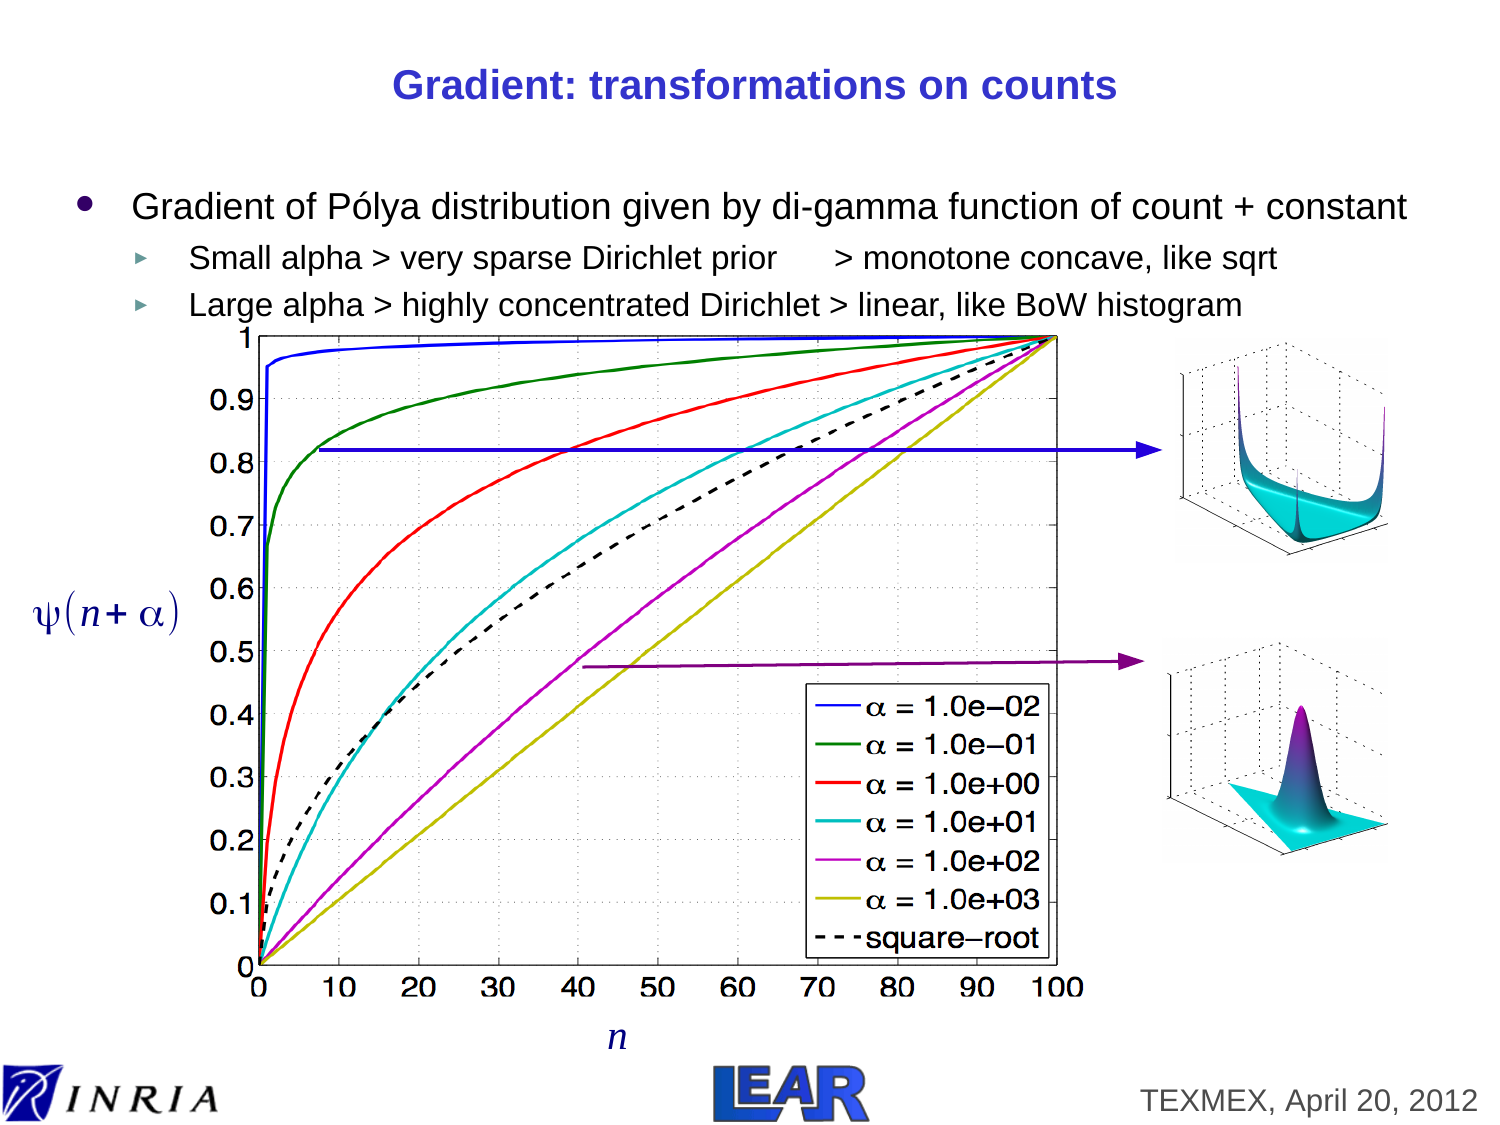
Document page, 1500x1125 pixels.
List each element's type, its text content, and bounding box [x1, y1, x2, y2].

picture [709, 1063, 872, 1124]
chart [24, 587, 188, 638]
picture [1162, 637, 1388, 863]
title Gradient: transformations on counts [51, 46, 1459, 123]
picture [1175, 337, 1388, 563]
picture [0, 1050, 361, 1125]
list Gradient of Pólya distribution given by di-gamma function of count + constant Small alpha > very sparse Dirichlet prior > monotone concave, like sqrt Large alpha > highly concentrated Dirichlet > linear, like BoW histogram [75, 186, 1426, 1046]
chart [600, 1012, 634, 1059]
